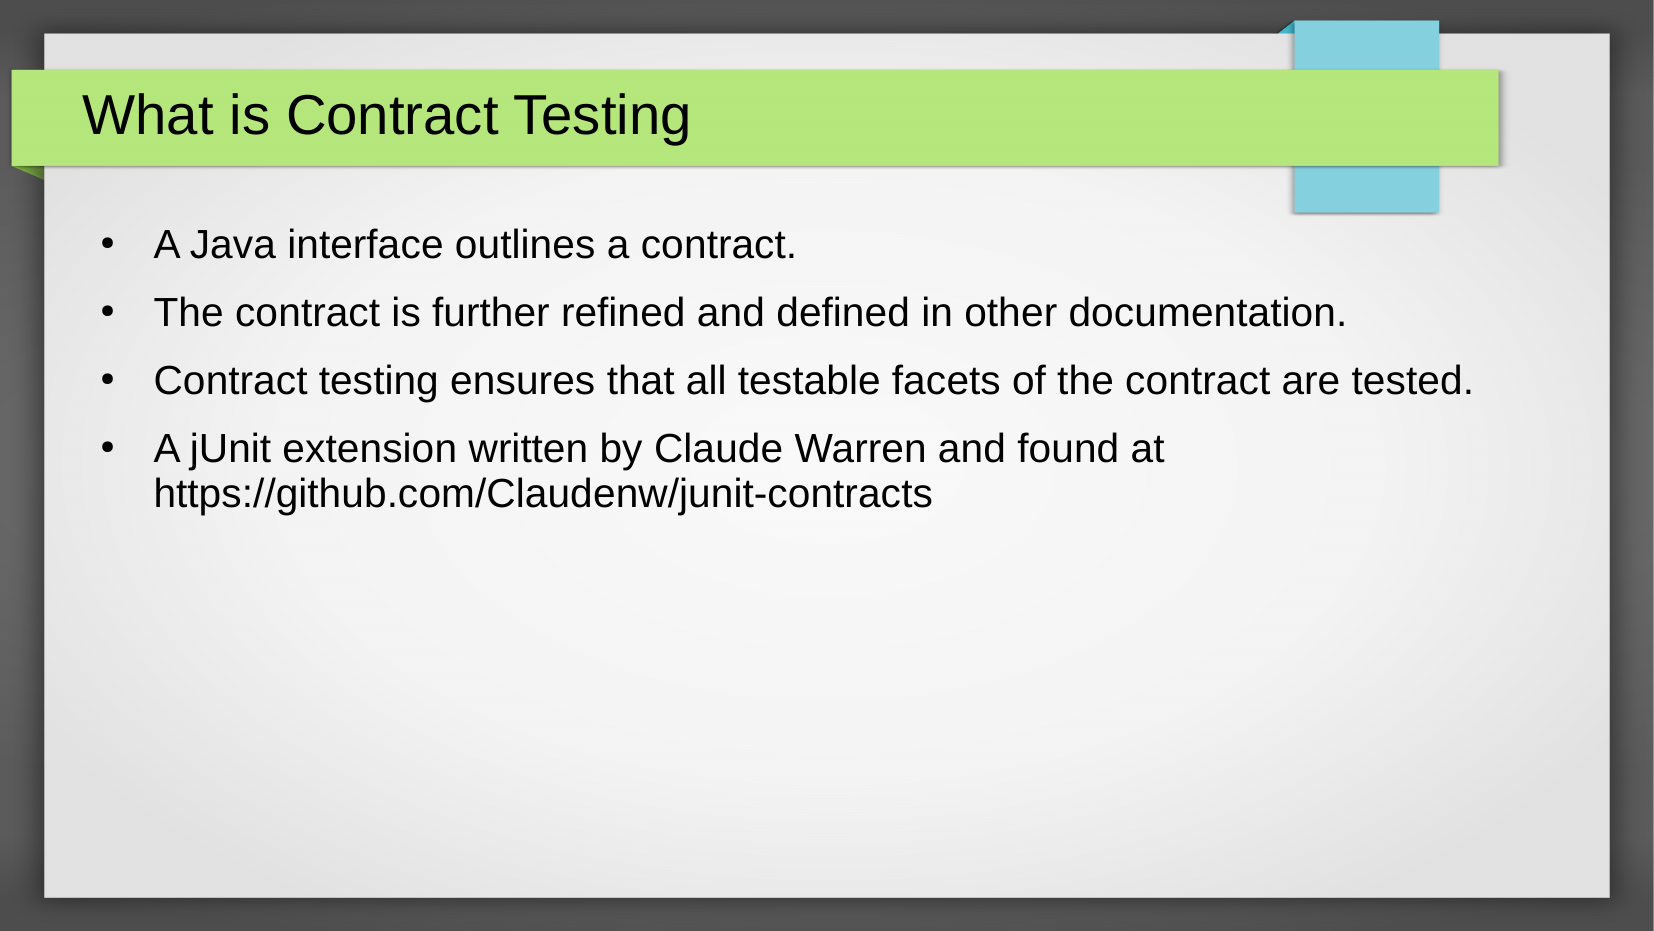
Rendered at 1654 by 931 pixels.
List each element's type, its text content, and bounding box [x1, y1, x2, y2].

picture [0, 0, 1654, 931]
list A Java interface outlines a contract. The contract is further refined and defined in other documentation. Contract testing ensures that all testable facets of the contract are tested. A jUnit extension written by Claude Warren and found at https://github.com/Claudenw/junit-contracts [82, 221, 1571, 761]
title What is Contract Testing [82, 70, 1264, 160]
